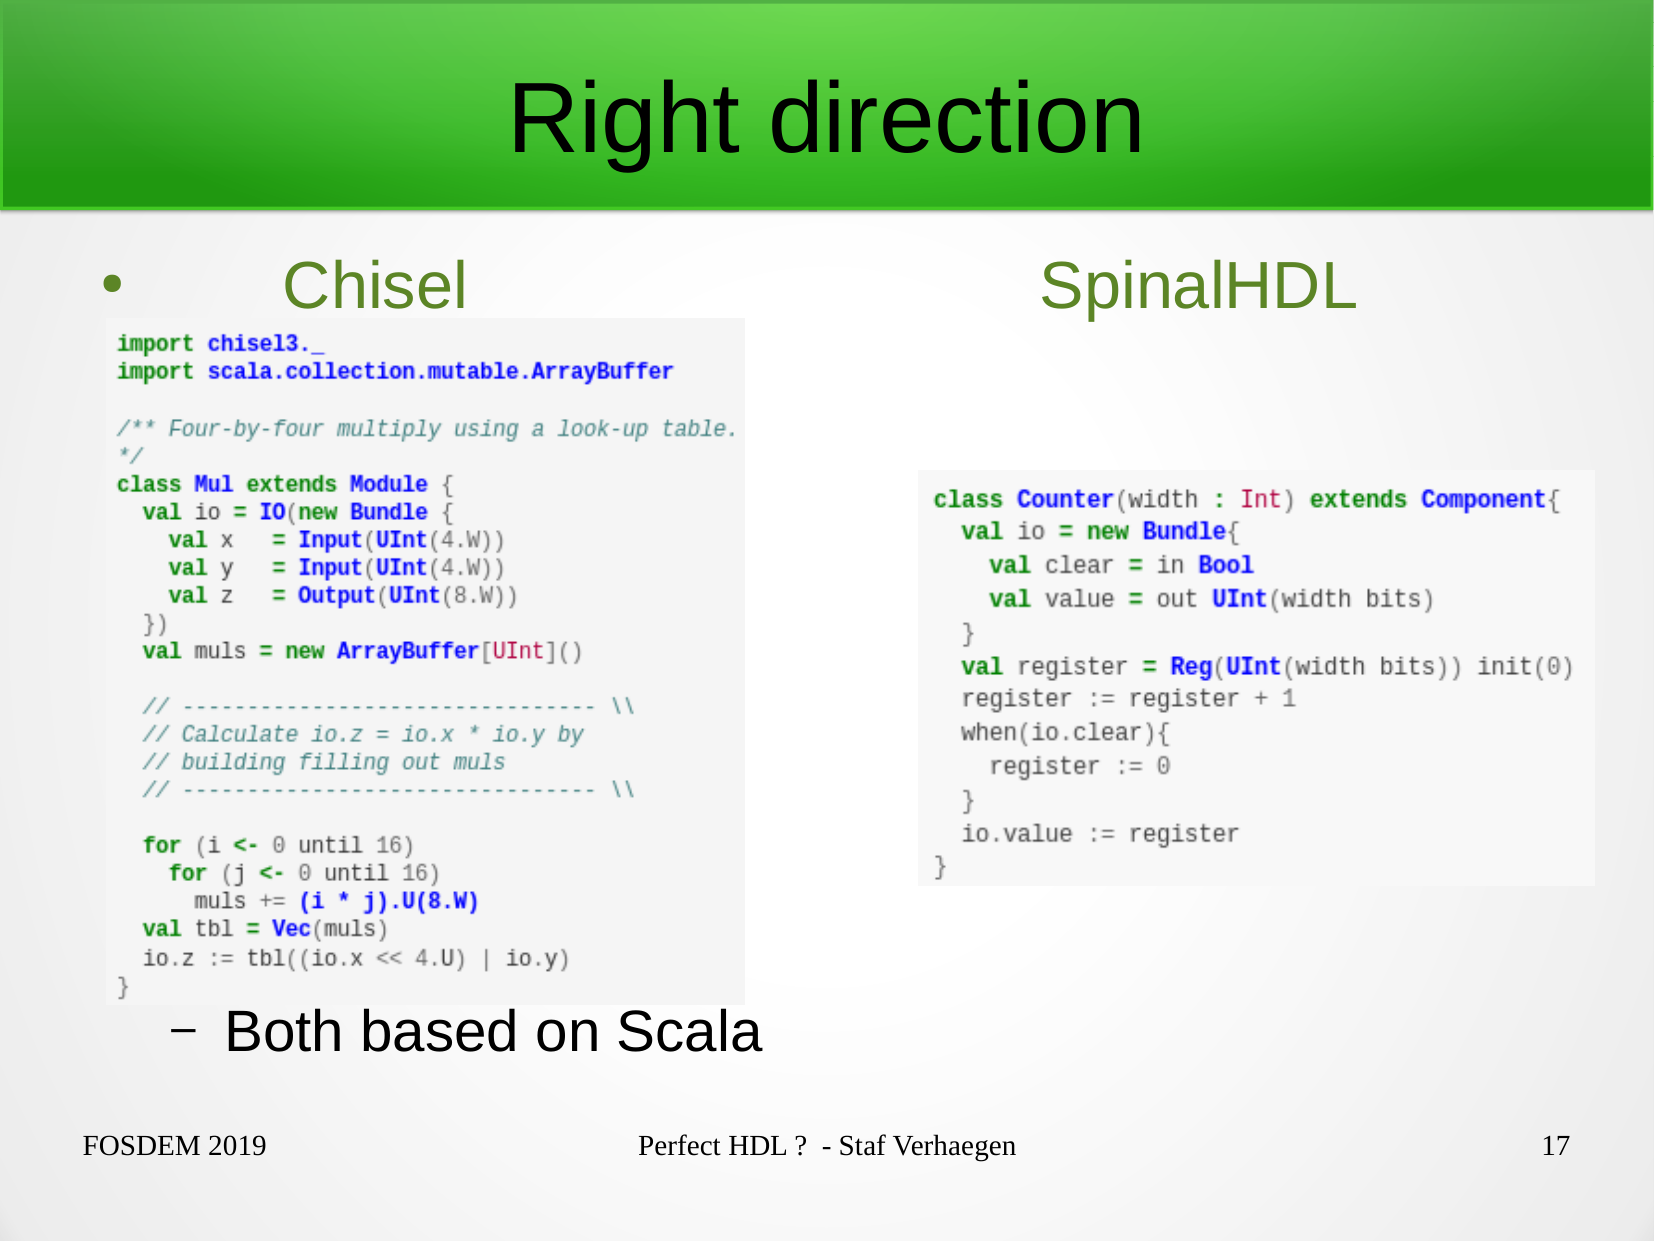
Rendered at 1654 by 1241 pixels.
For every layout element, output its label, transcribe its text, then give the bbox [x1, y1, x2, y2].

title Right direction [82, 47, 1571, 189]
picture [918, 470, 1595, 886]
picture [106, 318, 745, 1005]
list Chisel SpinalHDL Both based on Scala [82, 248, 1571, 1087]
